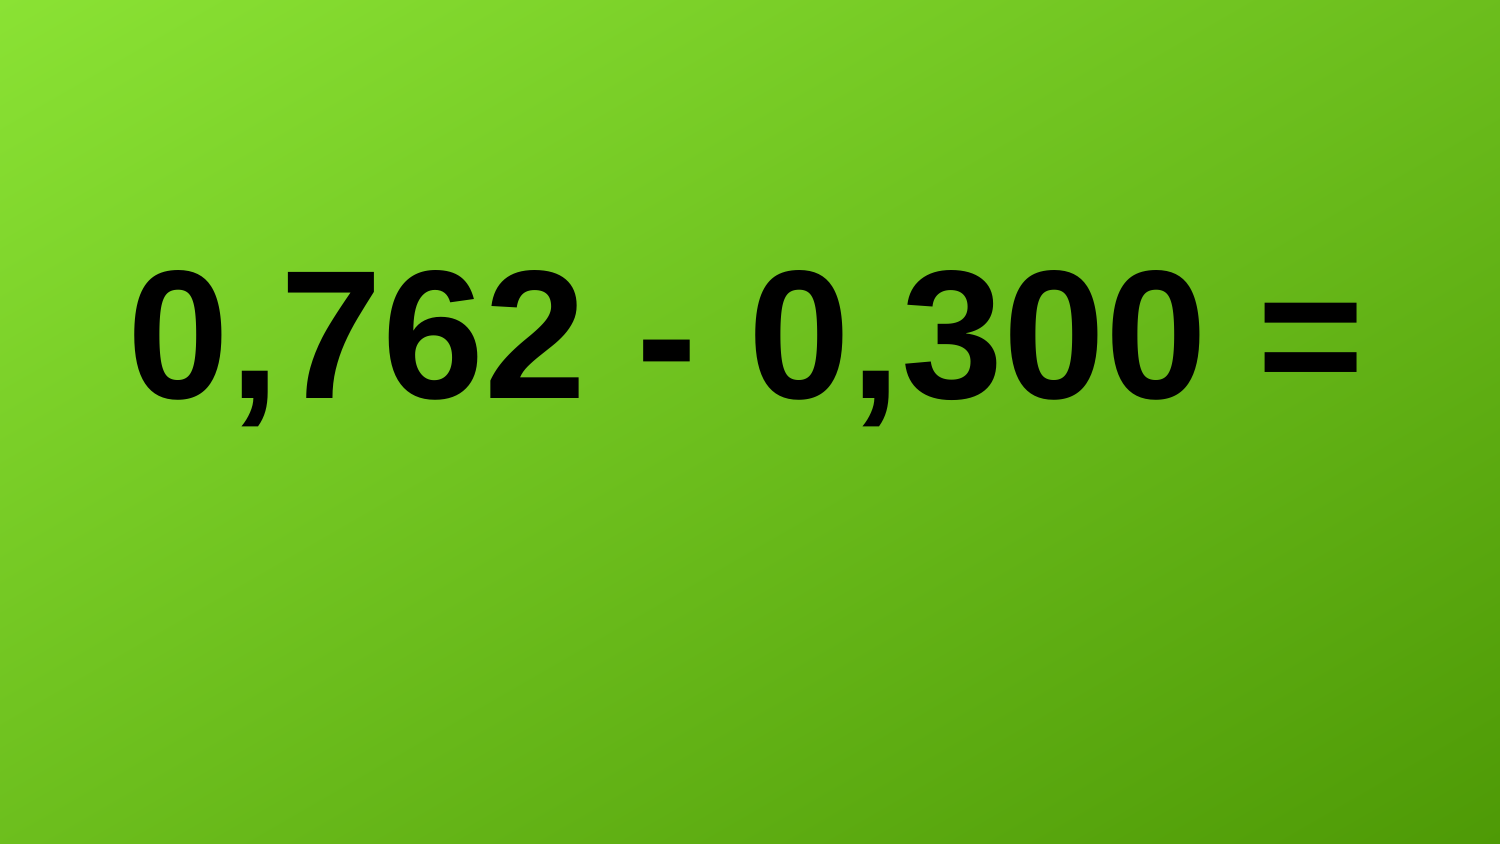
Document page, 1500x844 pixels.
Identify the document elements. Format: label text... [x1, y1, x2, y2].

title 0,762 - 0,300 = [112, 259, 1388, 451]
